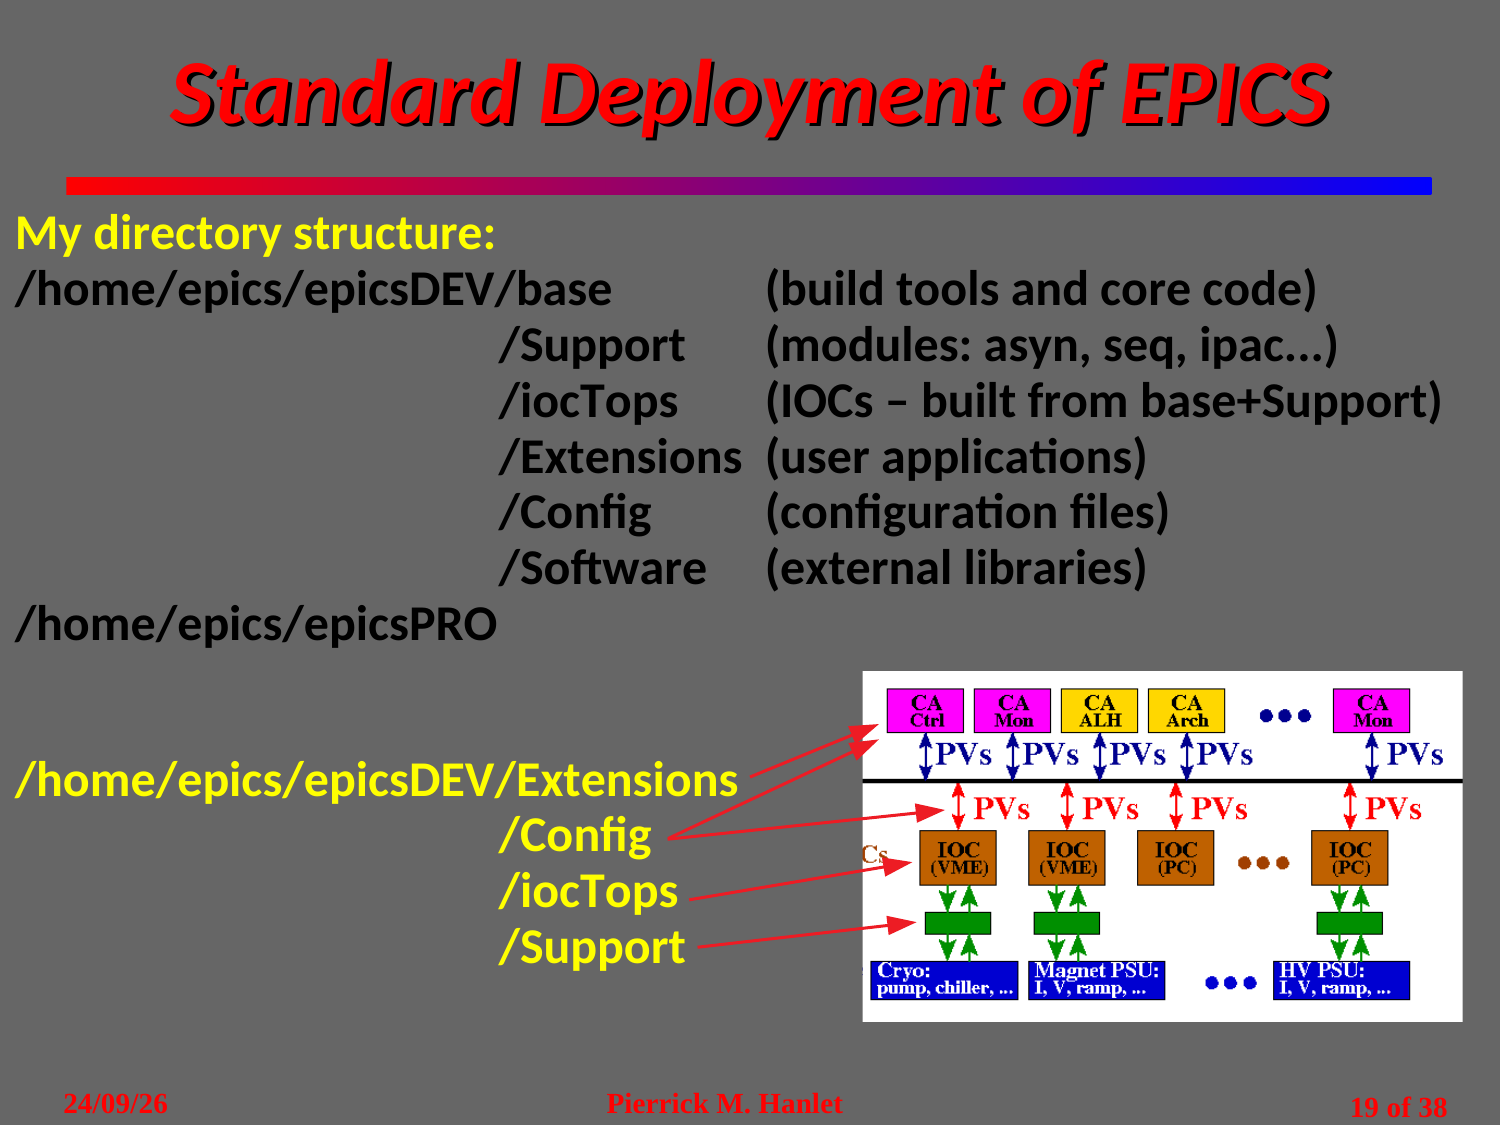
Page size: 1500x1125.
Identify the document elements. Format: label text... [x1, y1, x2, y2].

text_box /home/epics/epicsDEV/Extensions /Config /iocTops /Support [680, 754, 862, 836]
picture [862, 671, 1463, 1022]
title Standard Deployment of EPICS [0, 0, 1500, 180]
text_box /home/epics/epicsDEV/Extensions /Config /iocTops /Support [0, 683, 1500, 1038]
text_box My directory structure: /home/epics/epicsDEV/base (build tools and core code) /Support (modules: asyn, seq, ipac...) /iocTops (IOCs – built from base+Support) /Extensions (user applications) /Config (configuration files) /Software (external libraries) /home/epics/epicsPRO [0, 198, 1500, 659]
